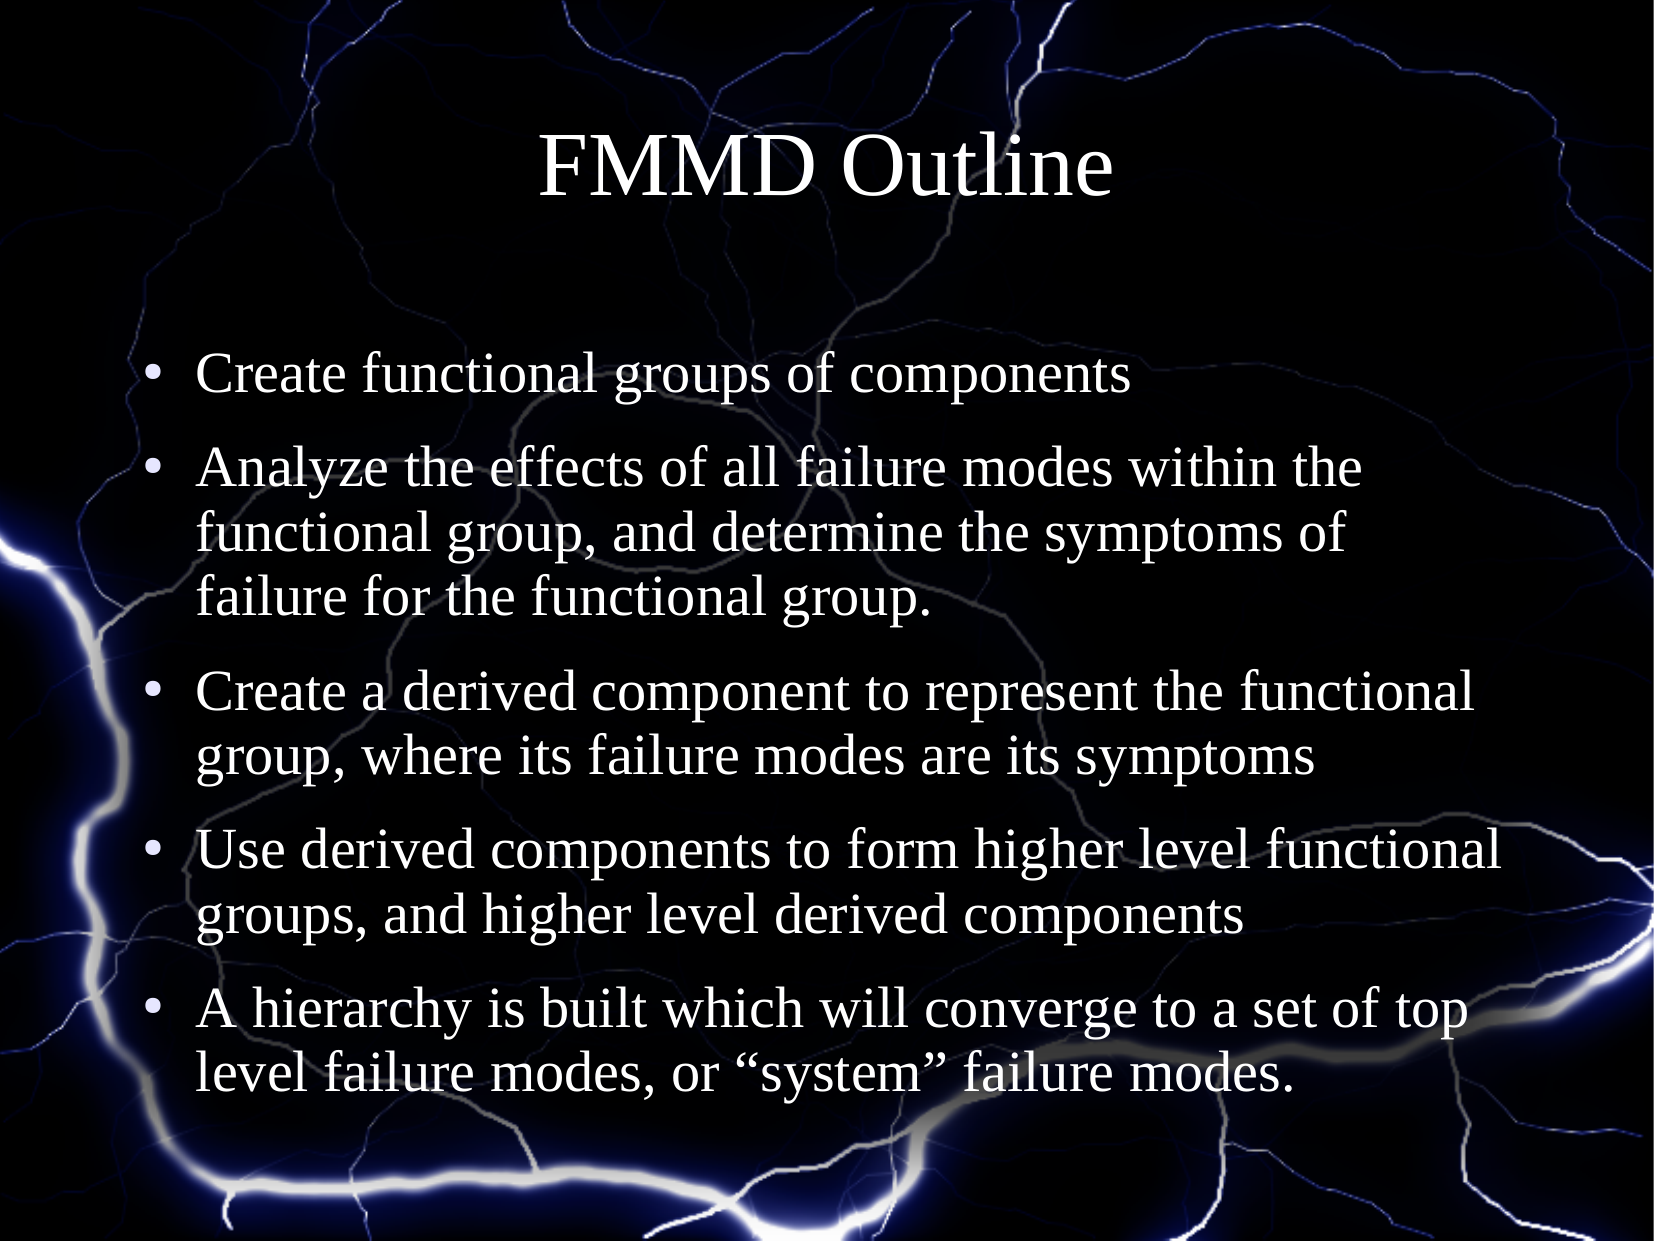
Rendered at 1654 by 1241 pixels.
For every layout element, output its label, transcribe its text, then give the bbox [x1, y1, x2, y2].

title FMMD Outline [82, 61, 1571, 269]
picture [0, 0, 1654, 1241]
list Create functional groups of components Analyze the effects of all failure modes within the functional group, and determine the symptoms of failure for the functional group. Create a derived component to represent the functional group, where its failure modes are its symptoms Use derived components to form higher level functional groups, and higher level derived components A hierarchy is built which will converge to a set of top level failure modes, or “system” failure modes. [124, 340, 1506, 1123]
